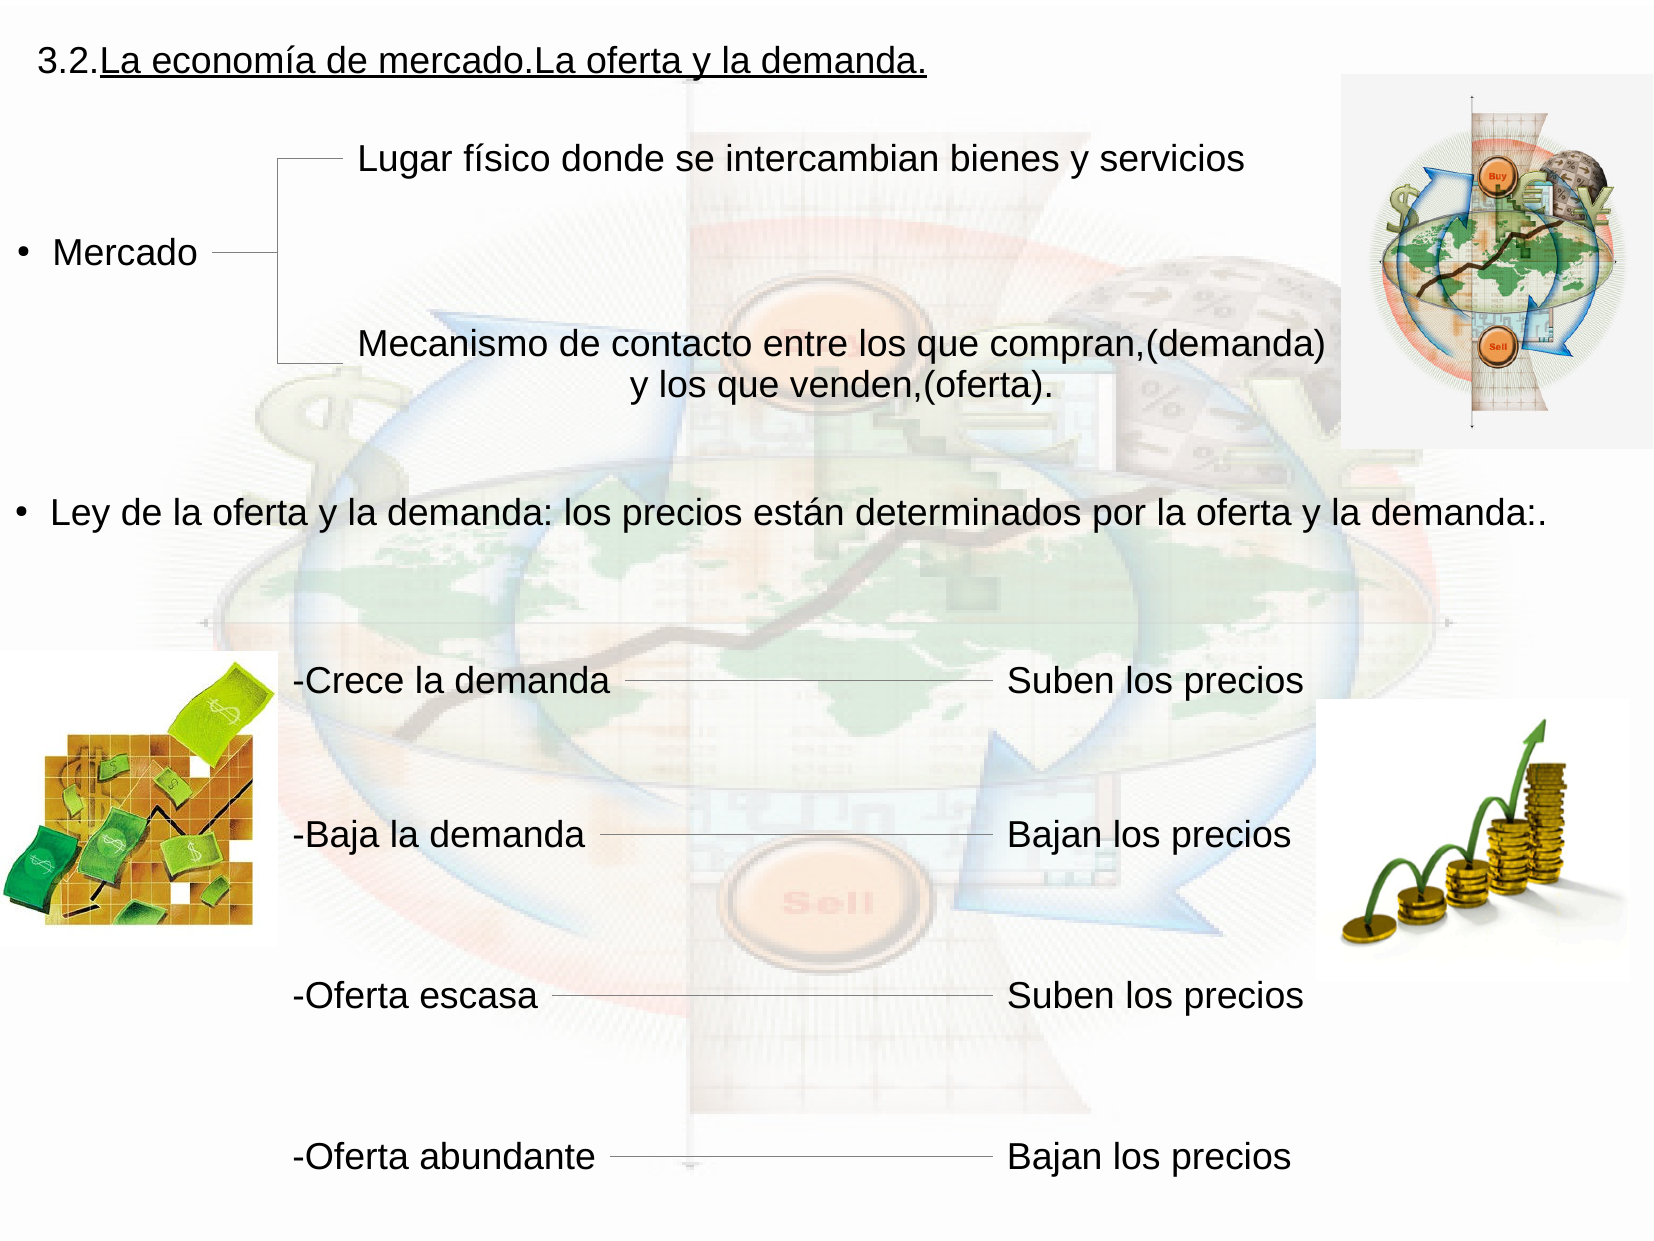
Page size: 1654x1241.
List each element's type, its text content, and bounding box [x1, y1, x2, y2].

text_box -Baja la demanda [278, 806, 601, 864]
text_box Suben los precios [992, 651, 1319, 709]
text_box -Oferta escasa [277, 967, 553, 1025]
text_box Bajan los precios [992, 1127, 1307, 1185]
text_box Lugar físico donde se intercambian bienes y servicios [342, 129, 1261, 187]
text_box Mecanismo de contacto entre los que compran,(demanda) y los que venden,(oferta). [342, 314, 1341, 414]
text_box 3.2.La economía de mercado.La oferta y la demanda. [22, 31, 943, 89]
picture [0, 6, 1654, 1241]
text_box Bajan los precios [992, 806, 1307, 864]
text_box Ley de la oferta y la demanda: los precios están determinados por la oferta y la demanda:. [0, 484, 1564, 542]
text_box -Oferta abundante [277, 1127, 611, 1185]
text_box -Crece la demanda [278, 651, 626, 709]
text_box Mercado [2, 224, 213, 282]
text_box Suben los precios [992, 967, 1319, 1025]
